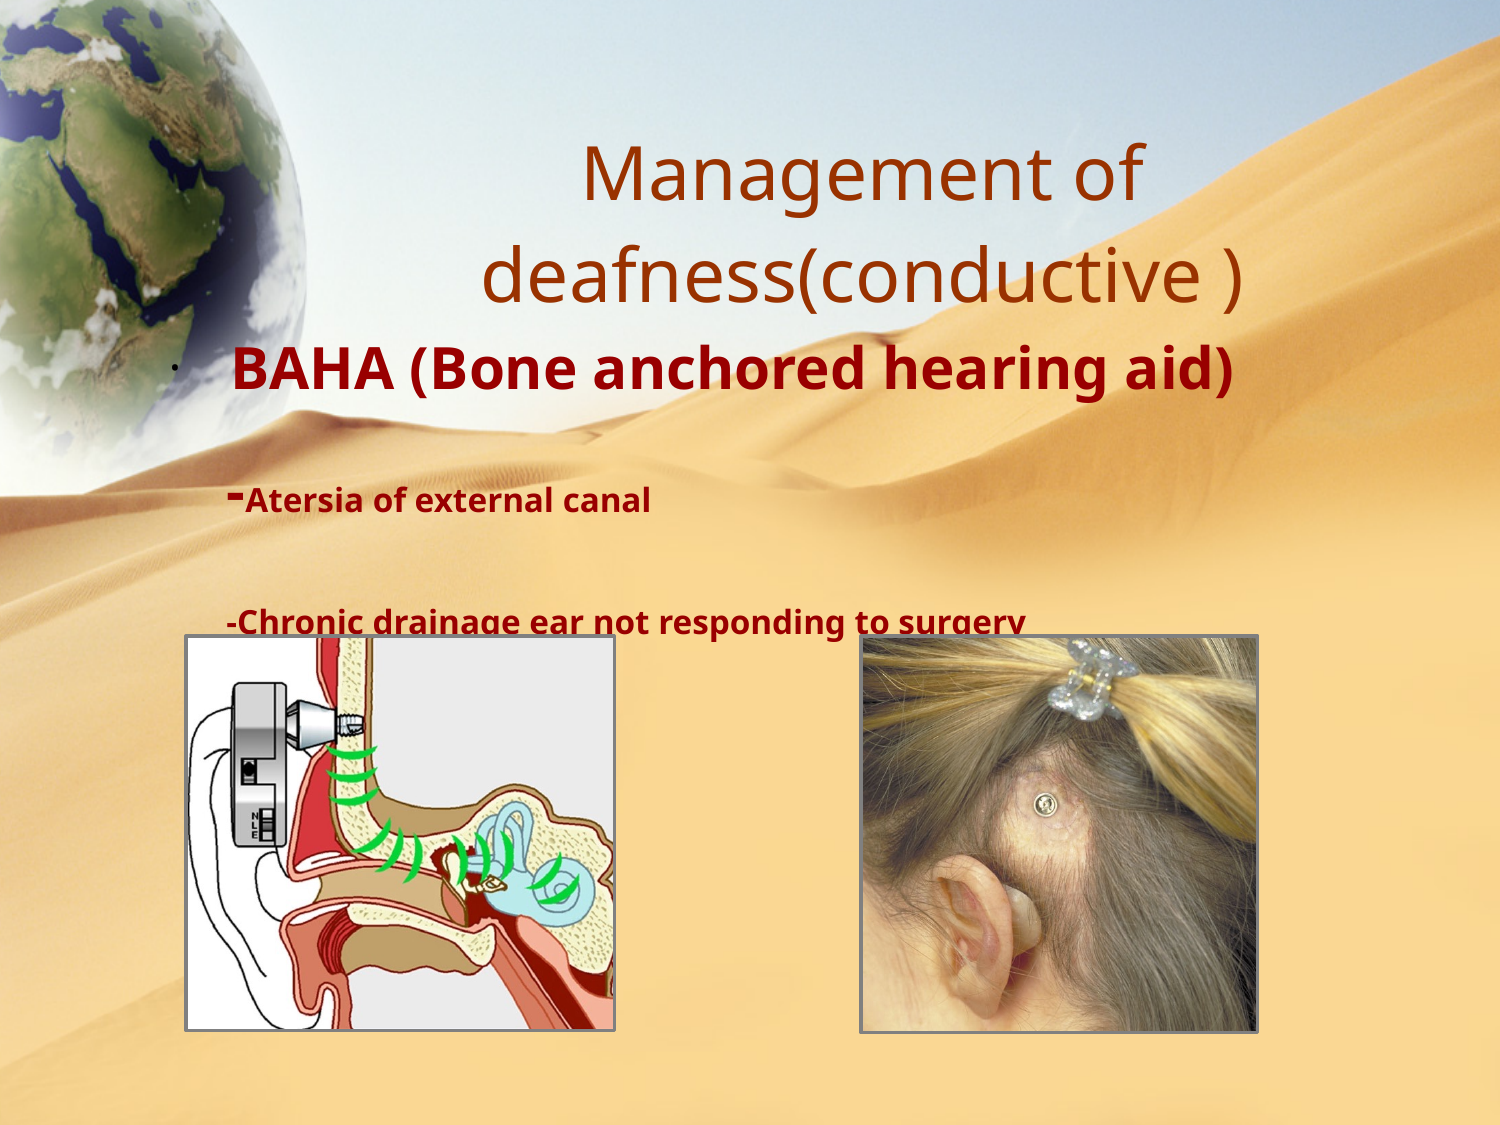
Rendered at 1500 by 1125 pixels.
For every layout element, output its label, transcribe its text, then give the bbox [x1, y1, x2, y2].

picture [958, 620, 965, 630]
picture [862, 637, 1257, 1032]
picture [244, 613, 261, 634]
picture [379, 620, 386, 630]
picture [0, 0, 1500, 1125]
picture [265, 613, 386, 634]
picture [266, 619, 272, 634]
picture [323, 619, 329, 634]
picture [876, 620, 883, 630]
text_box Management of deafness(conductive ) [225, 112, 1500, 339]
picture [301, 620, 308, 630]
picture [187, 637, 613, 1029]
picture [446, 619, 452, 634]
text_box BAHA (Bone anchored hearing aid) -Atersia of external canal -Chronic drainage ear not responding to surgery [155, 312, 1356, 613]
picture [779, 620, 786, 630]
picture [600, 619, 606, 634]
picture [487, 620, 494, 630]
